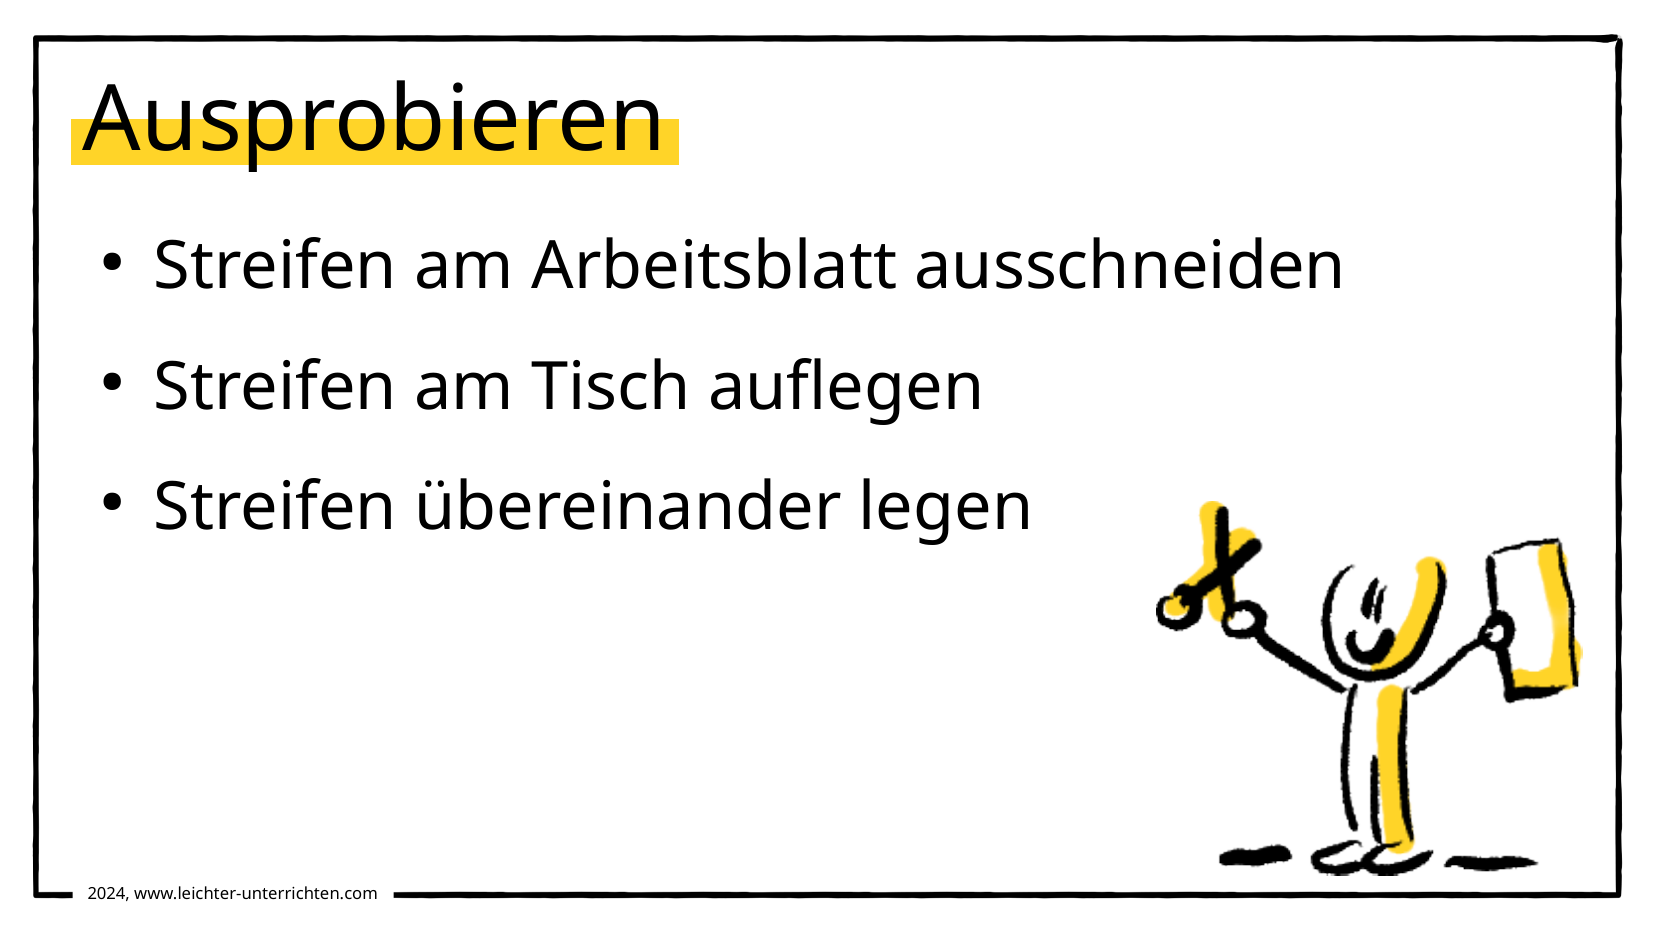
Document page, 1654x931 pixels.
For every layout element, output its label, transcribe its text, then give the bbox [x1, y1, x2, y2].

picture [29, 32, 1625, 901]
list Streifen am Arbeitsblatt ausschneiden Streifen am Tisch auflegen Streifen übereinander legen [82, 217, 1571, 758]
title Ausprobieren [82, 37, 1571, 193]
